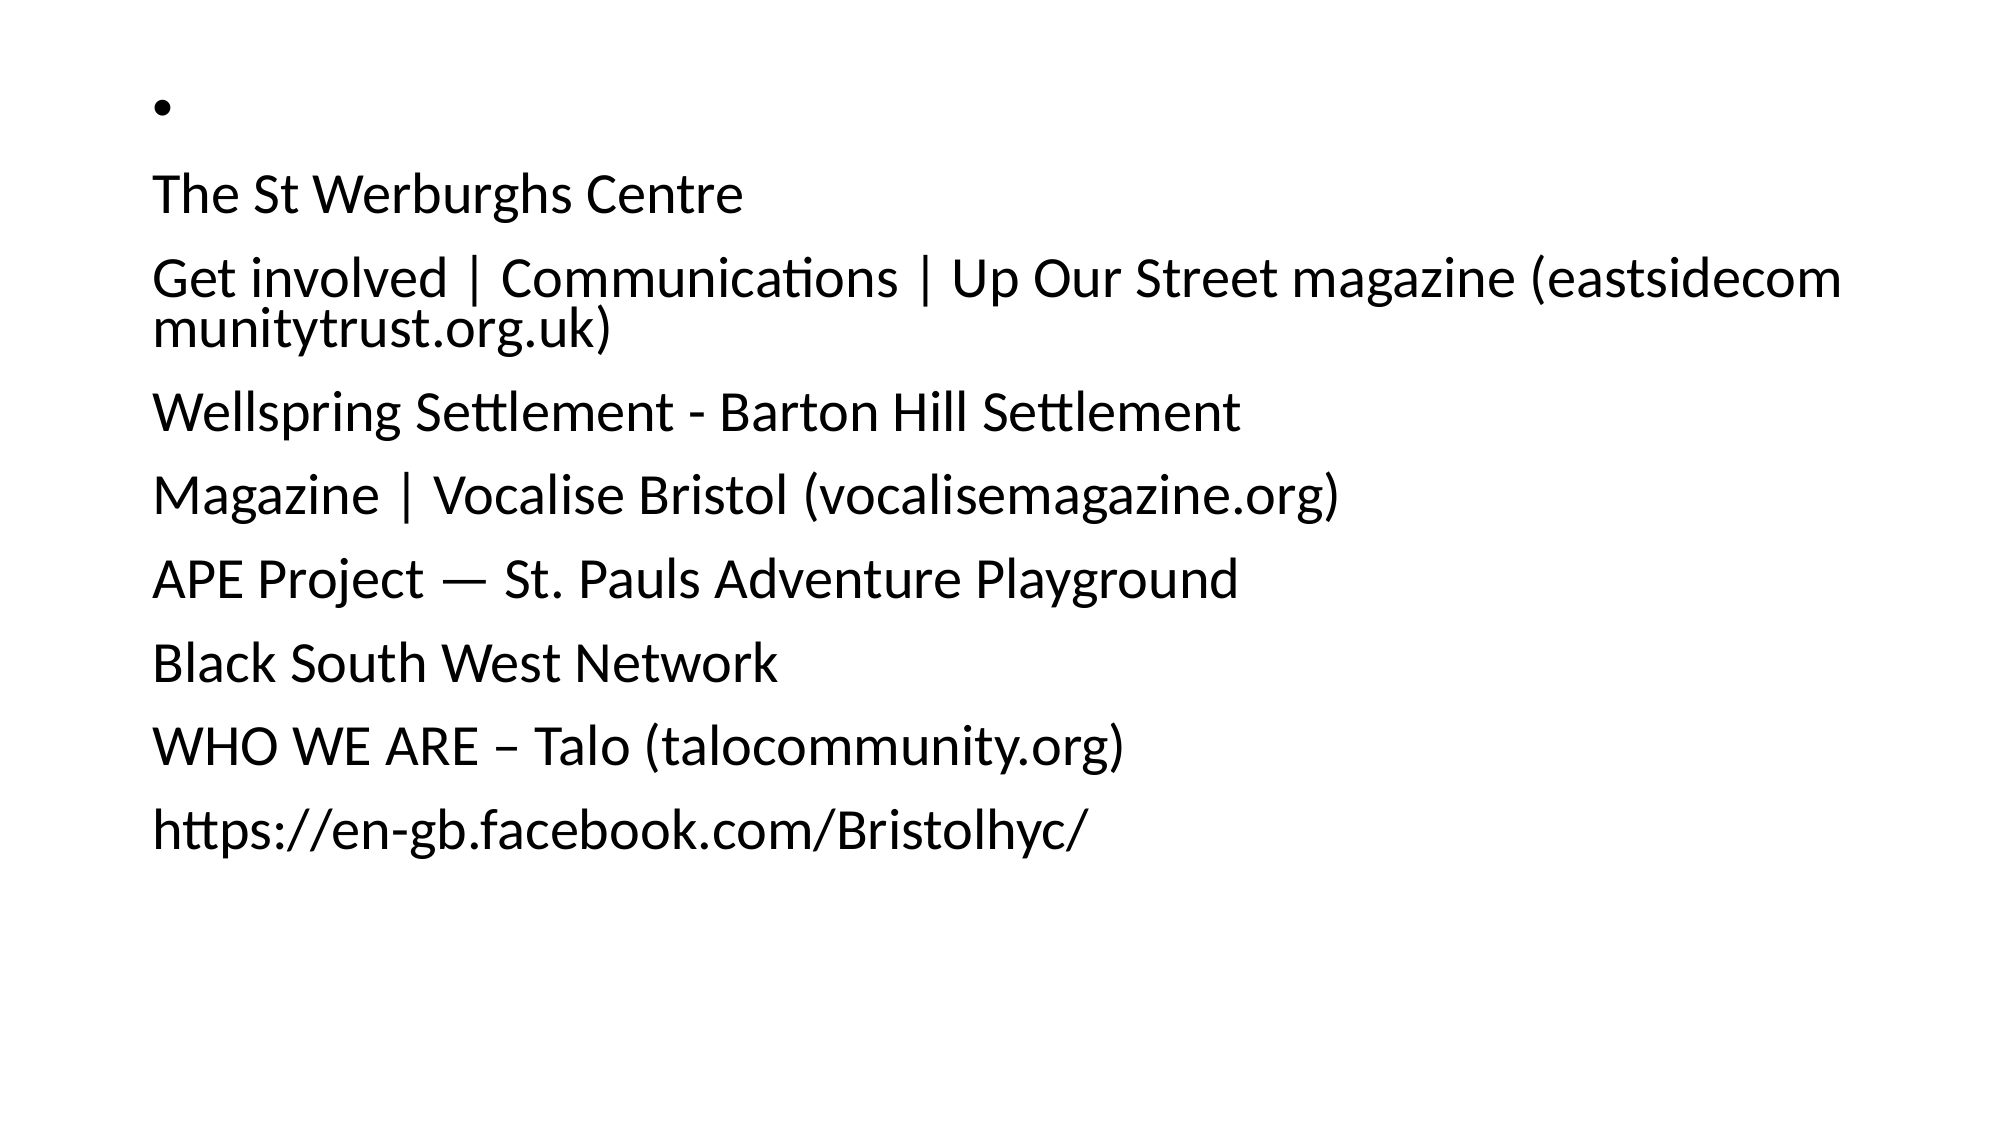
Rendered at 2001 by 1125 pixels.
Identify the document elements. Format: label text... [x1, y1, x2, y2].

list The St Werburghs Centre Get involved | Communications | Up Our Street magazine (eastsidecommunitytrust.org.uk) Wellspring Settlement - Barton Hill Settlement Magazine | Vocalise Bristol (vocalisemagazine.org) APE Project — St. Pauls Adventure Playground Black South West Network WHO WE ARE – Talo (talocommunity.org) https://en-gb.facebook.com/Bristolhyc/ [137, 65, 1863, 1005]
